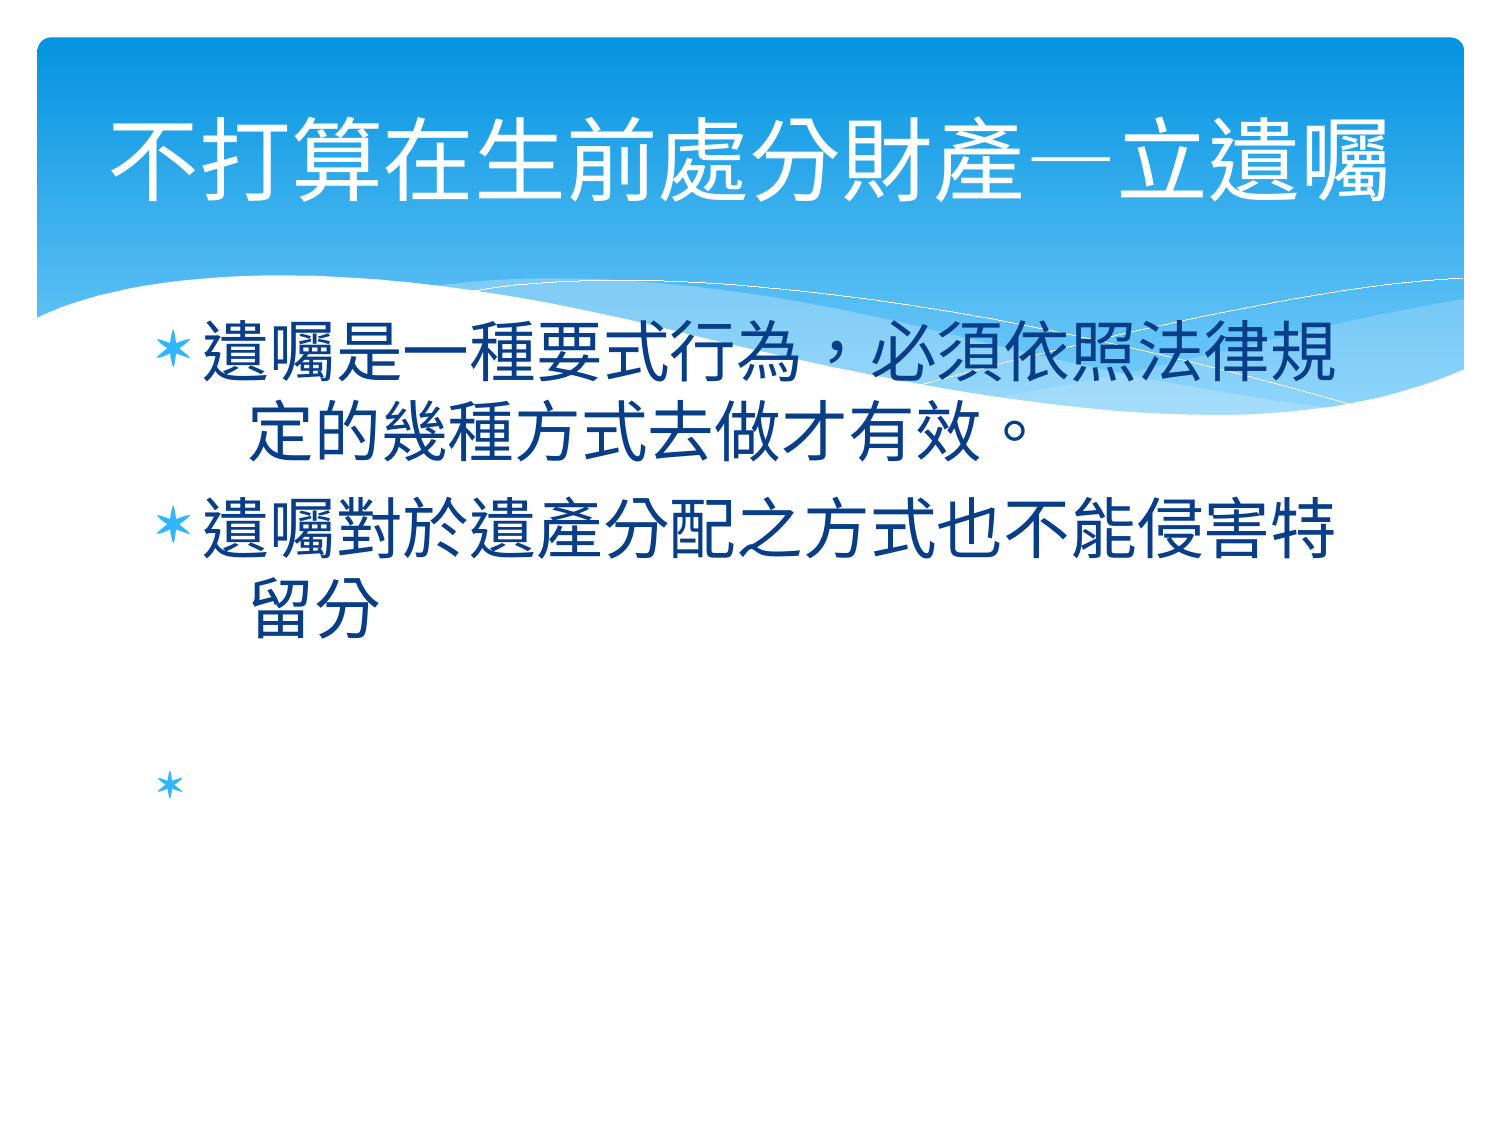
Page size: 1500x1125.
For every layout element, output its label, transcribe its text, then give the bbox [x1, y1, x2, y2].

list 遺囑是一種要式行為，必須依照法律規定的幾種方式去做才有效。 遺囑對於遺產分配之方式也不能侵害特留分 [142, 302, 1359, 1005]
title 不打算在生前處分財產—立遺囑 [75, 55, 1426, 261]
